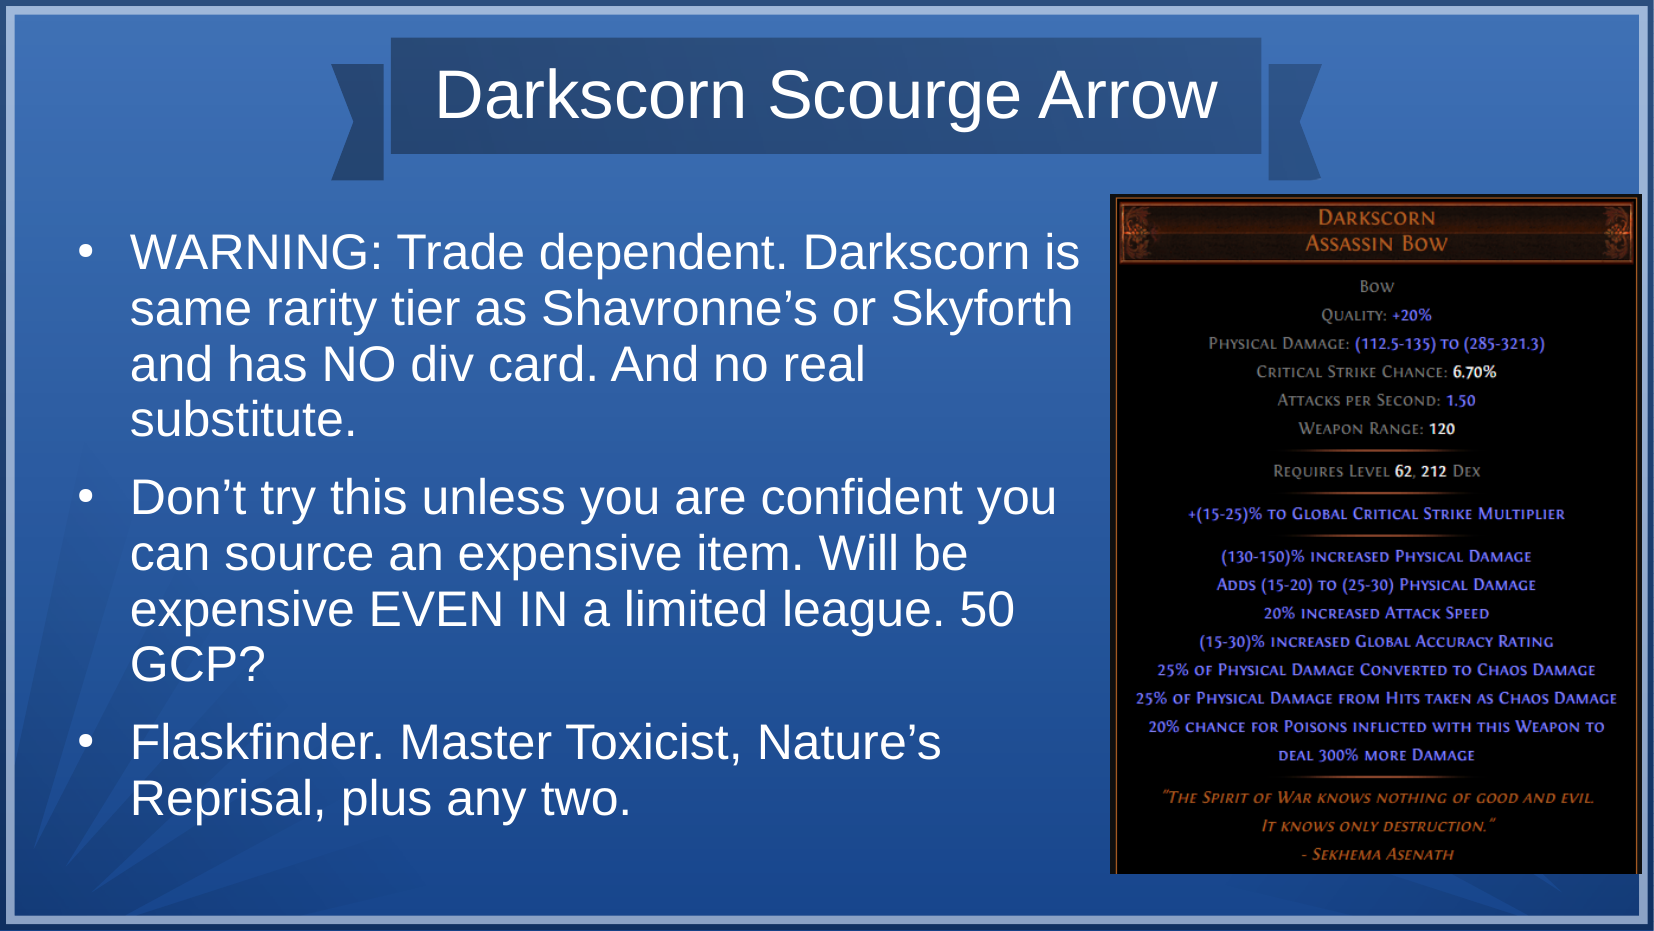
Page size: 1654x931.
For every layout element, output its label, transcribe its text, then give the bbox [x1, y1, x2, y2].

picture [1110, 194, 1642, 875]
title Darkscorn Scourge Arrow [389, 35, 1264, 154]
list WARNING: Trade dependent. Darkscorn is same rarity tier as Shavronne’s or Skyforth and has NO div card. And no real substitute. Don’t try this unless you are confident you can source an expensive item. Will be expensive EVEN IN a limited league. 50 GCP? Flaskfinder. Master Toxicist, Nature’s Reprisal, plus any two. [59, 224, 1099, 848]
